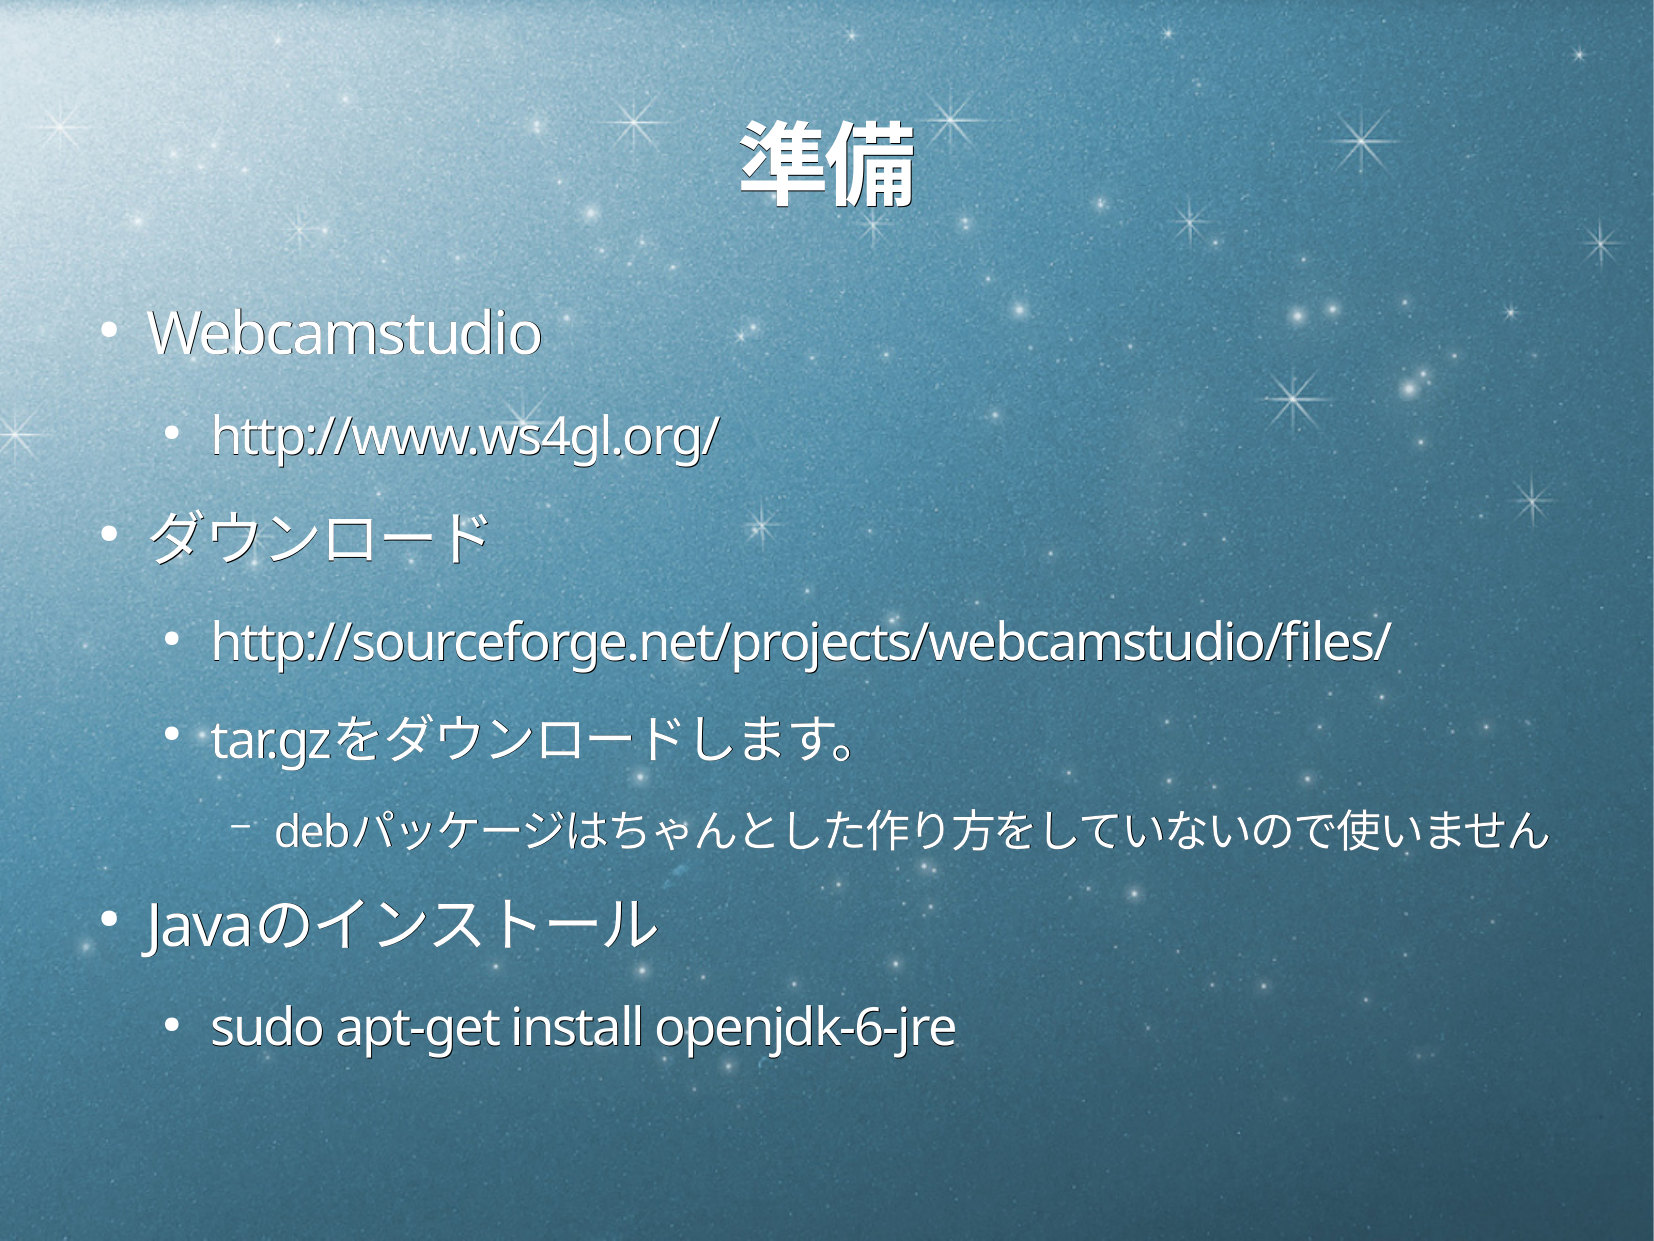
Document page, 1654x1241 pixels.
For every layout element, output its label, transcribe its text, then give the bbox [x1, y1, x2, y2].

title 準備 [82, 62, 1571, 255]
picture [0, 0, 1654, 1241]
list Webcamstudio http://www.ws4gl.org/ ダウンロード http://sourceforge.net/projects/webcamstudio/files/ tar.gzをダウンロードします。 debパッケージはちゃんとした作り方をしていないので使いません Javaのインストール sudo apt-get install openjdk-6-jre [82, 290, 1571, 1109]
